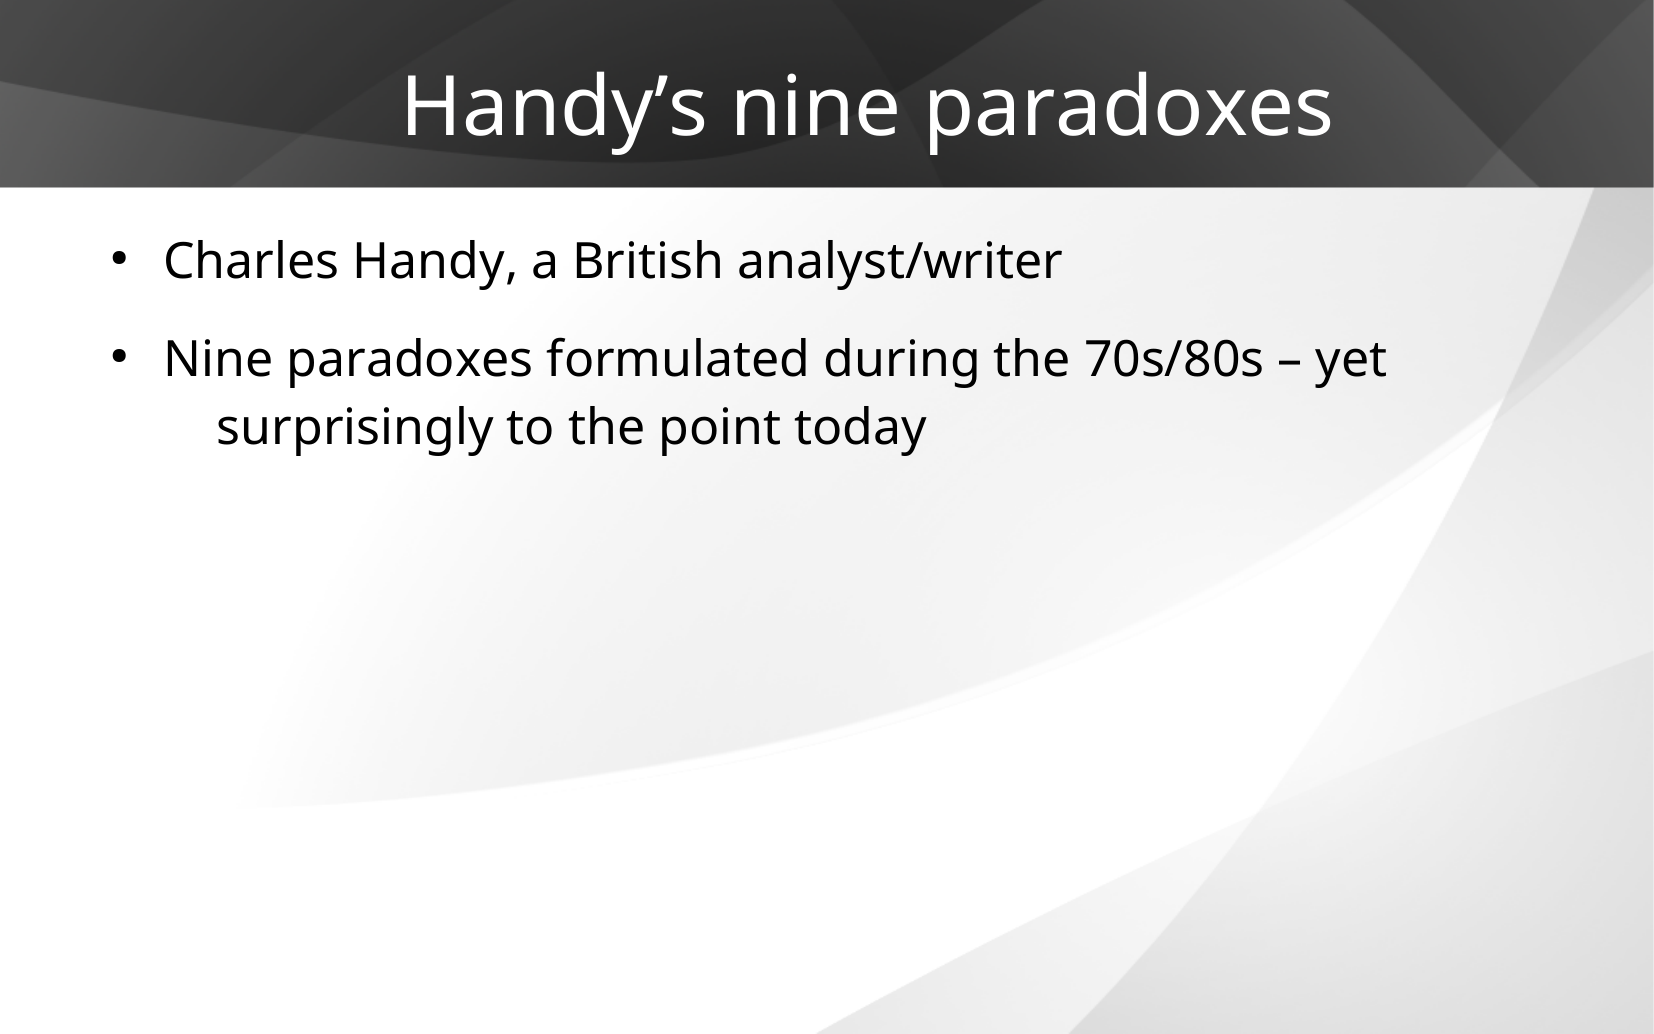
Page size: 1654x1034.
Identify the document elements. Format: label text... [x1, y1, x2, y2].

title Handy’s nine paradoxes [124, 0, 1613, 208]
list Charles Handy, a British analyst/writer Nine paradoxes formulated during the 70s/80s – yet surprisingly to the point today [75, 225, 1613, 1013]
picture [0, 0, 1654, 1034]
